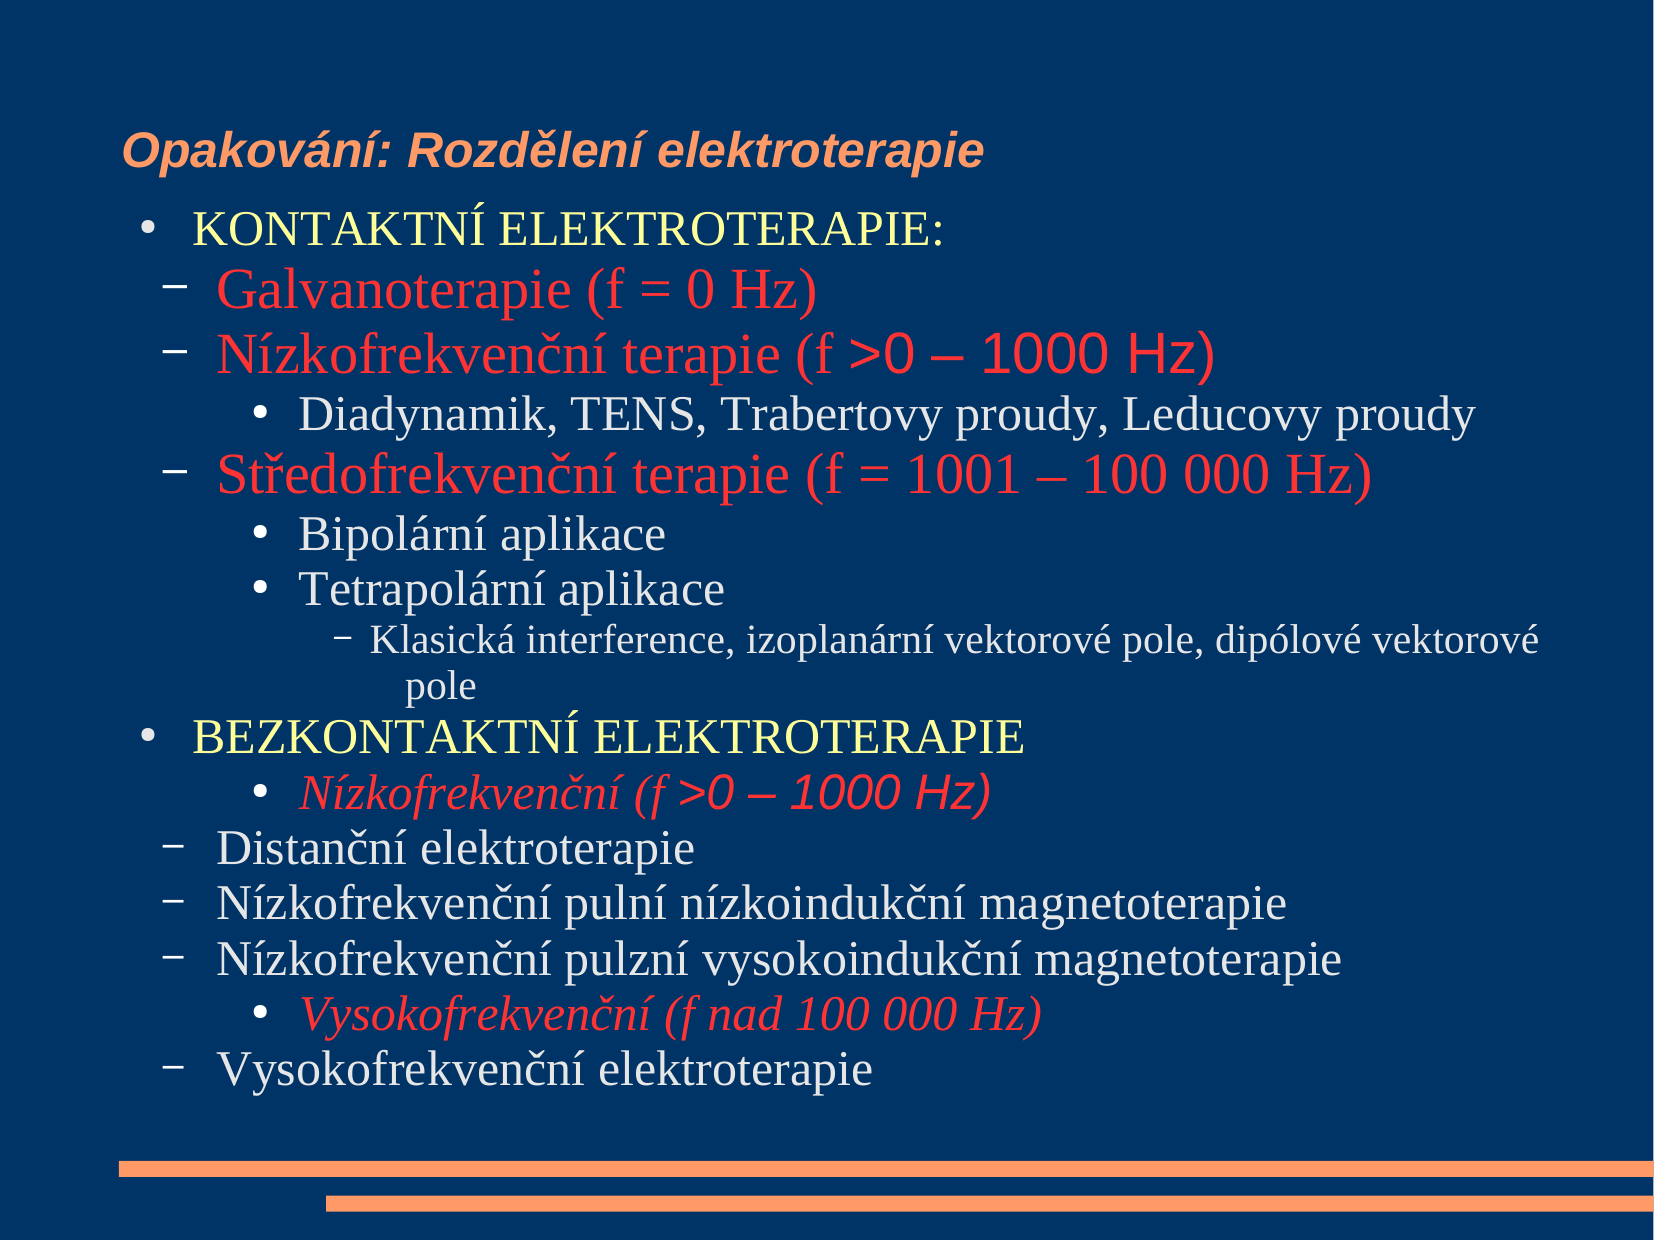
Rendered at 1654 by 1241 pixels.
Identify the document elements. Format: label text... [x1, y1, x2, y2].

title Opakování: Rozdělení elektroterapie [121, 46, 1534, 200]
list KONTAKTNÍ ELEKTROTERAPIE: Galvanoterapie (f = 0 Hz) Nízkofrekvenční terapie (f >0 – 1000 Hz) Diadynamik, TENS, Trabertovy proudy, Leducovy proudy Středofrekvenční terapie (f = 1001 – 100 000 Hz) Bipolární aplikace Tetrapolární aplikace Klasická interference, izoplanární vektorové pole, dipólové vektorové pole BEZKONTAKTNÍ ELEKTROTERAPIE Nízkofrekvenční (f >0 – 1000 Hz) Distanční elektroterapie Nízkofrekvenční pulní nízkoindukční magnetoterapie Nízkofrekvenční pulzní vysokoindukční magnetoterapie Vysokofrekvenční (f nad 100 000 Hz) Vysokofrekvenční elektroterapie [121, 200, 1561, 1178]
